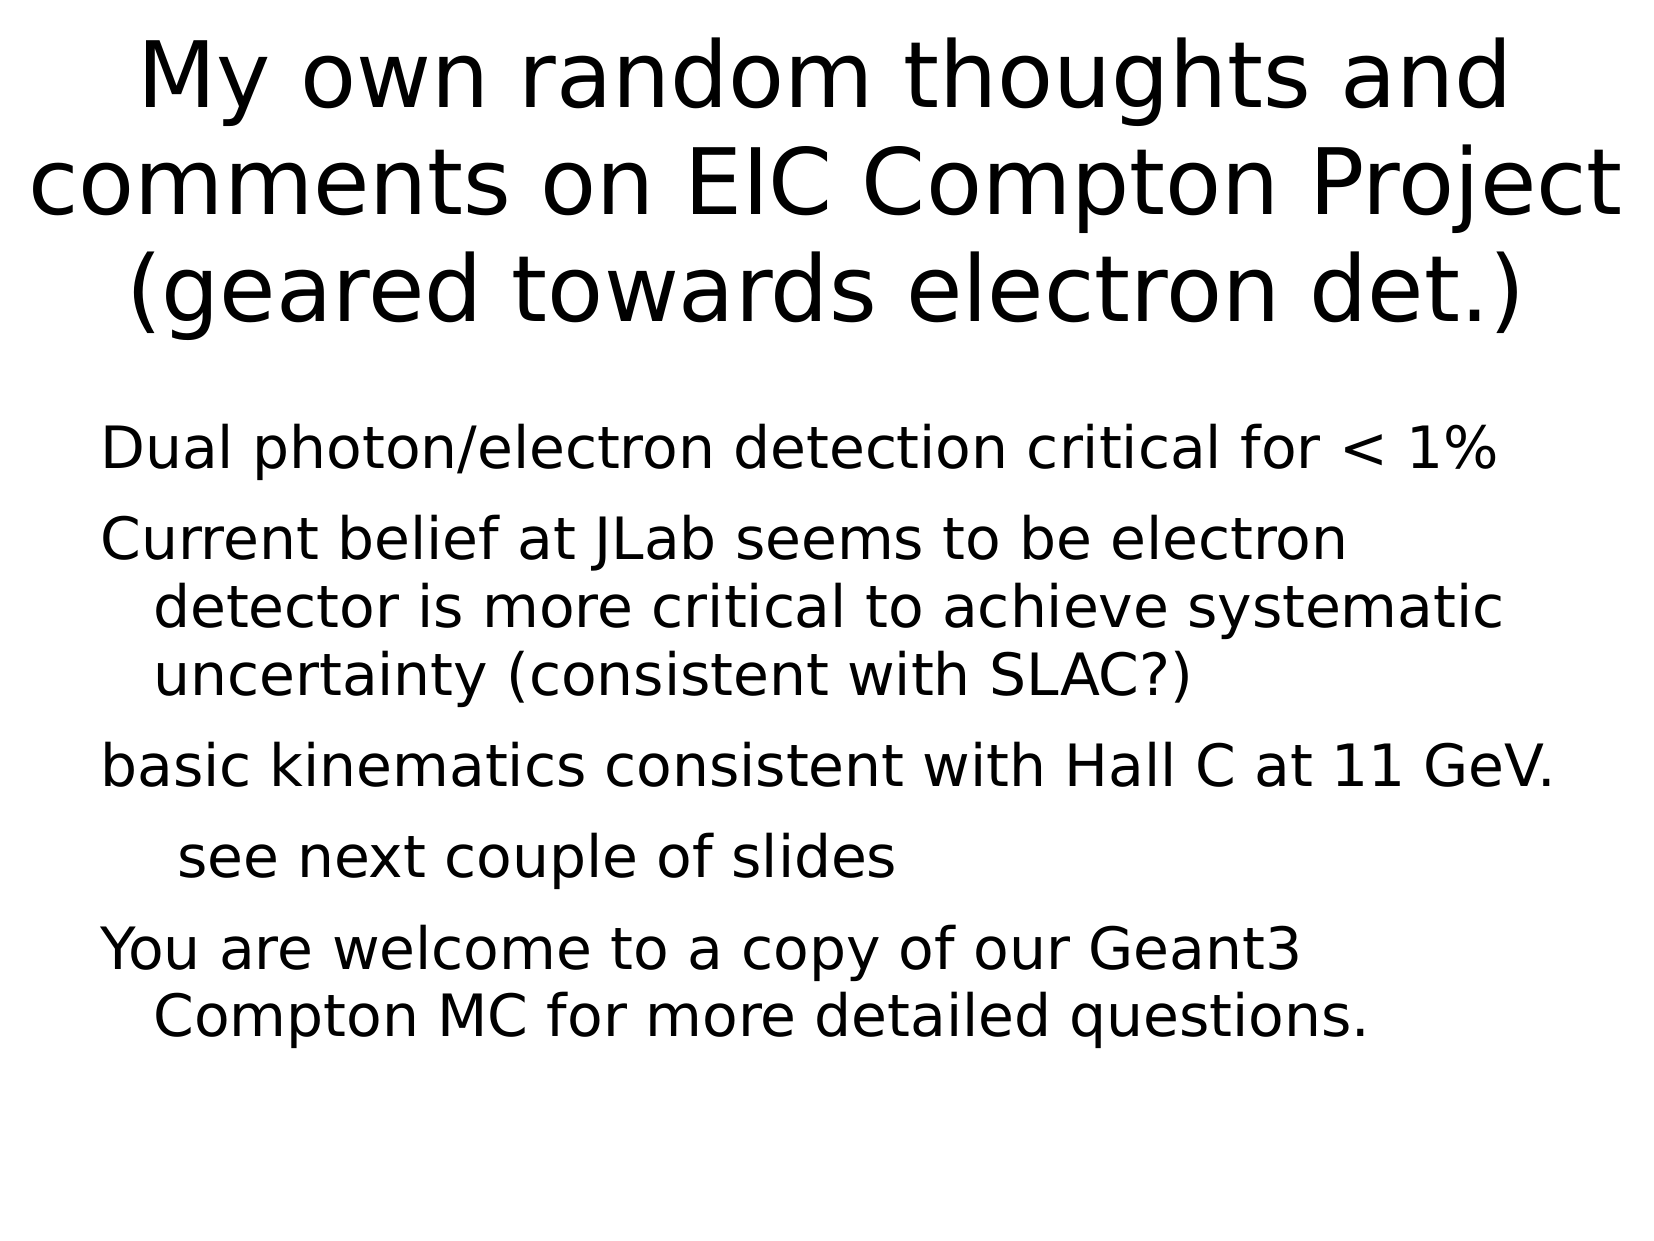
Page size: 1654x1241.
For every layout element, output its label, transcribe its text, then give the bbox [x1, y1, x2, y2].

title My own random thoughts and comments on EIC Compton Project (geared towards electron det.) [0, 21, 1654, 344]
list Dual photon/electron detection critical for < 1% Current belief at JLab seems to be electron detector is more critical to achieve systematic uncertainty (consistent with SLAC?) basic kinematics consistent with Hall C at 11 GeV. see next couple of slides You are welcome to a copy of our Geant3 Compton MC for more detailed questions. [82, 414, 1571, 1218]
